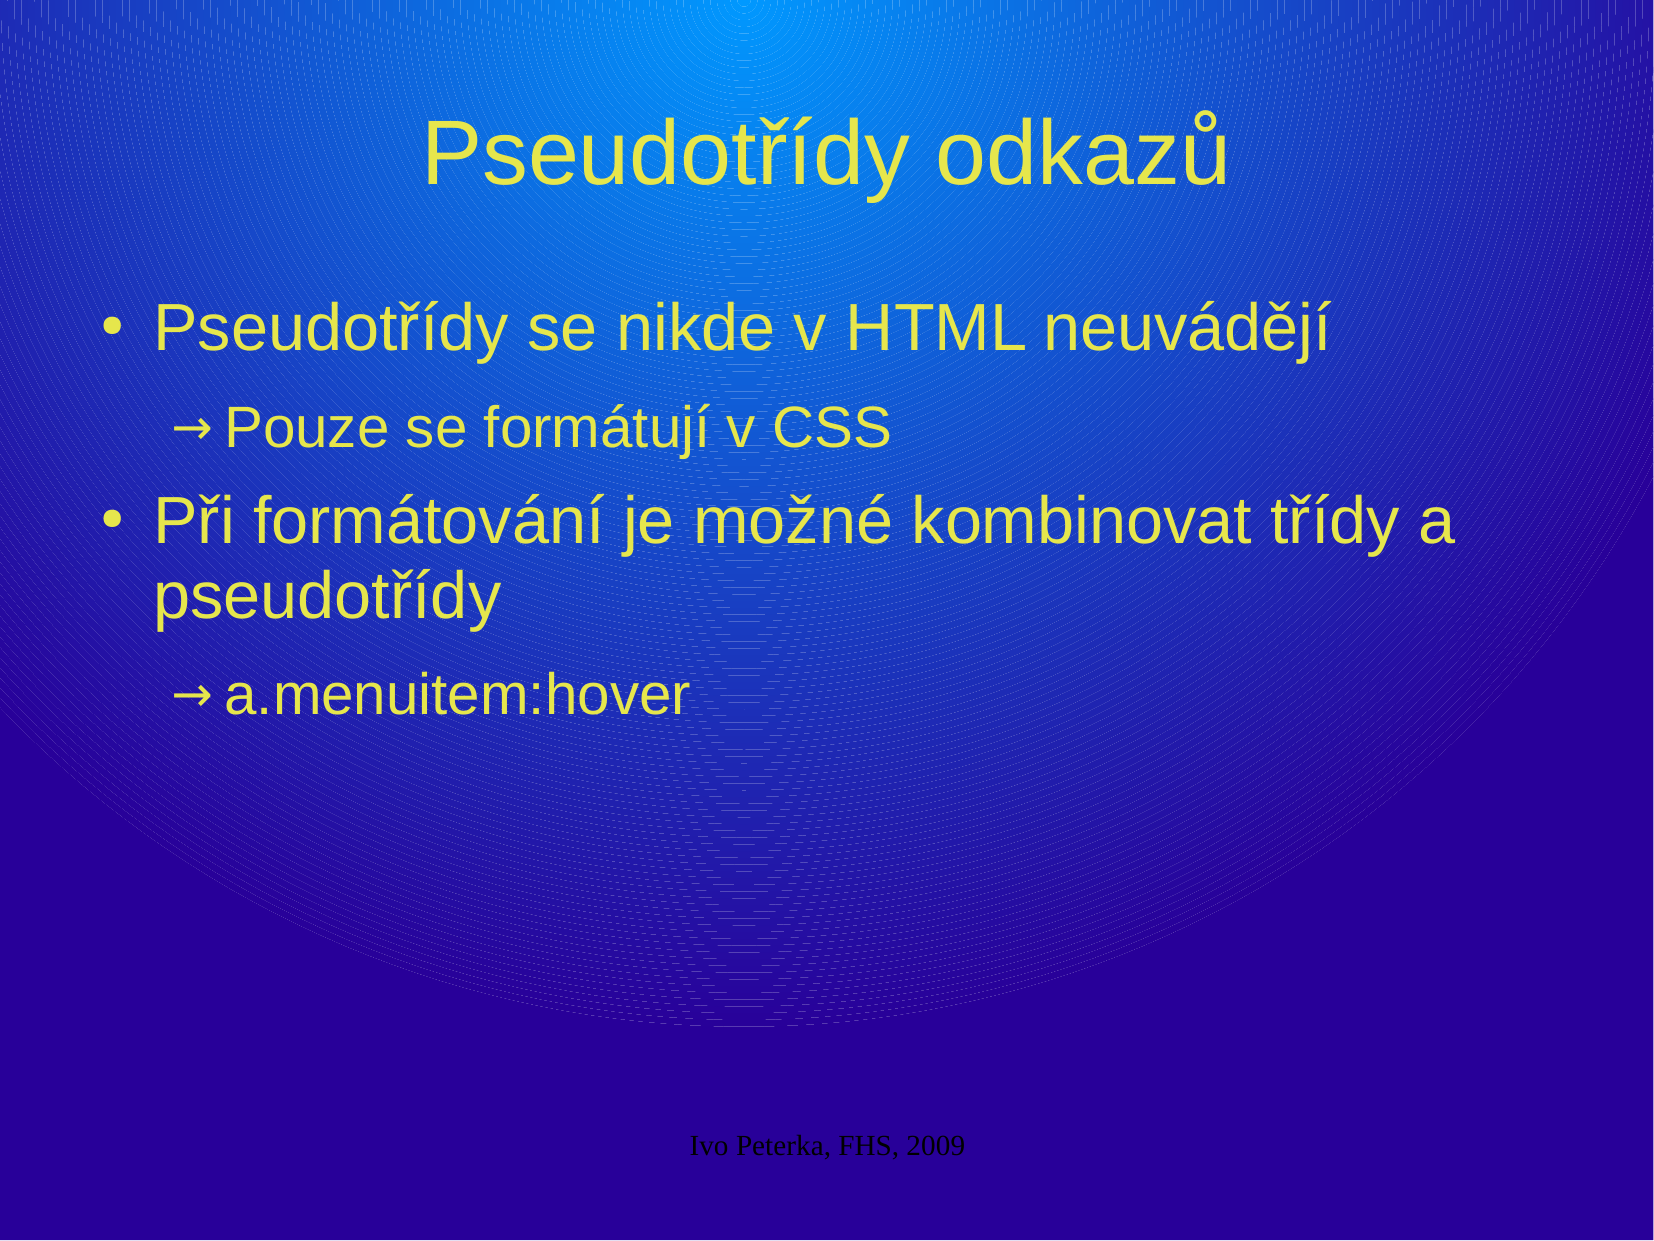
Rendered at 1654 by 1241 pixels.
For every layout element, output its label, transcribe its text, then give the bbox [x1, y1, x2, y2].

title Pseudotřídy odkazů [82, 56, 1571, 250]
list Pseudotřídy se nikde v HTML neuvádějí Pouze se formátují v CSS Při formátování je možné kombinovat třídy a pseudotřídy a.menuitem:hover [82, 290, 1571, 1094]
